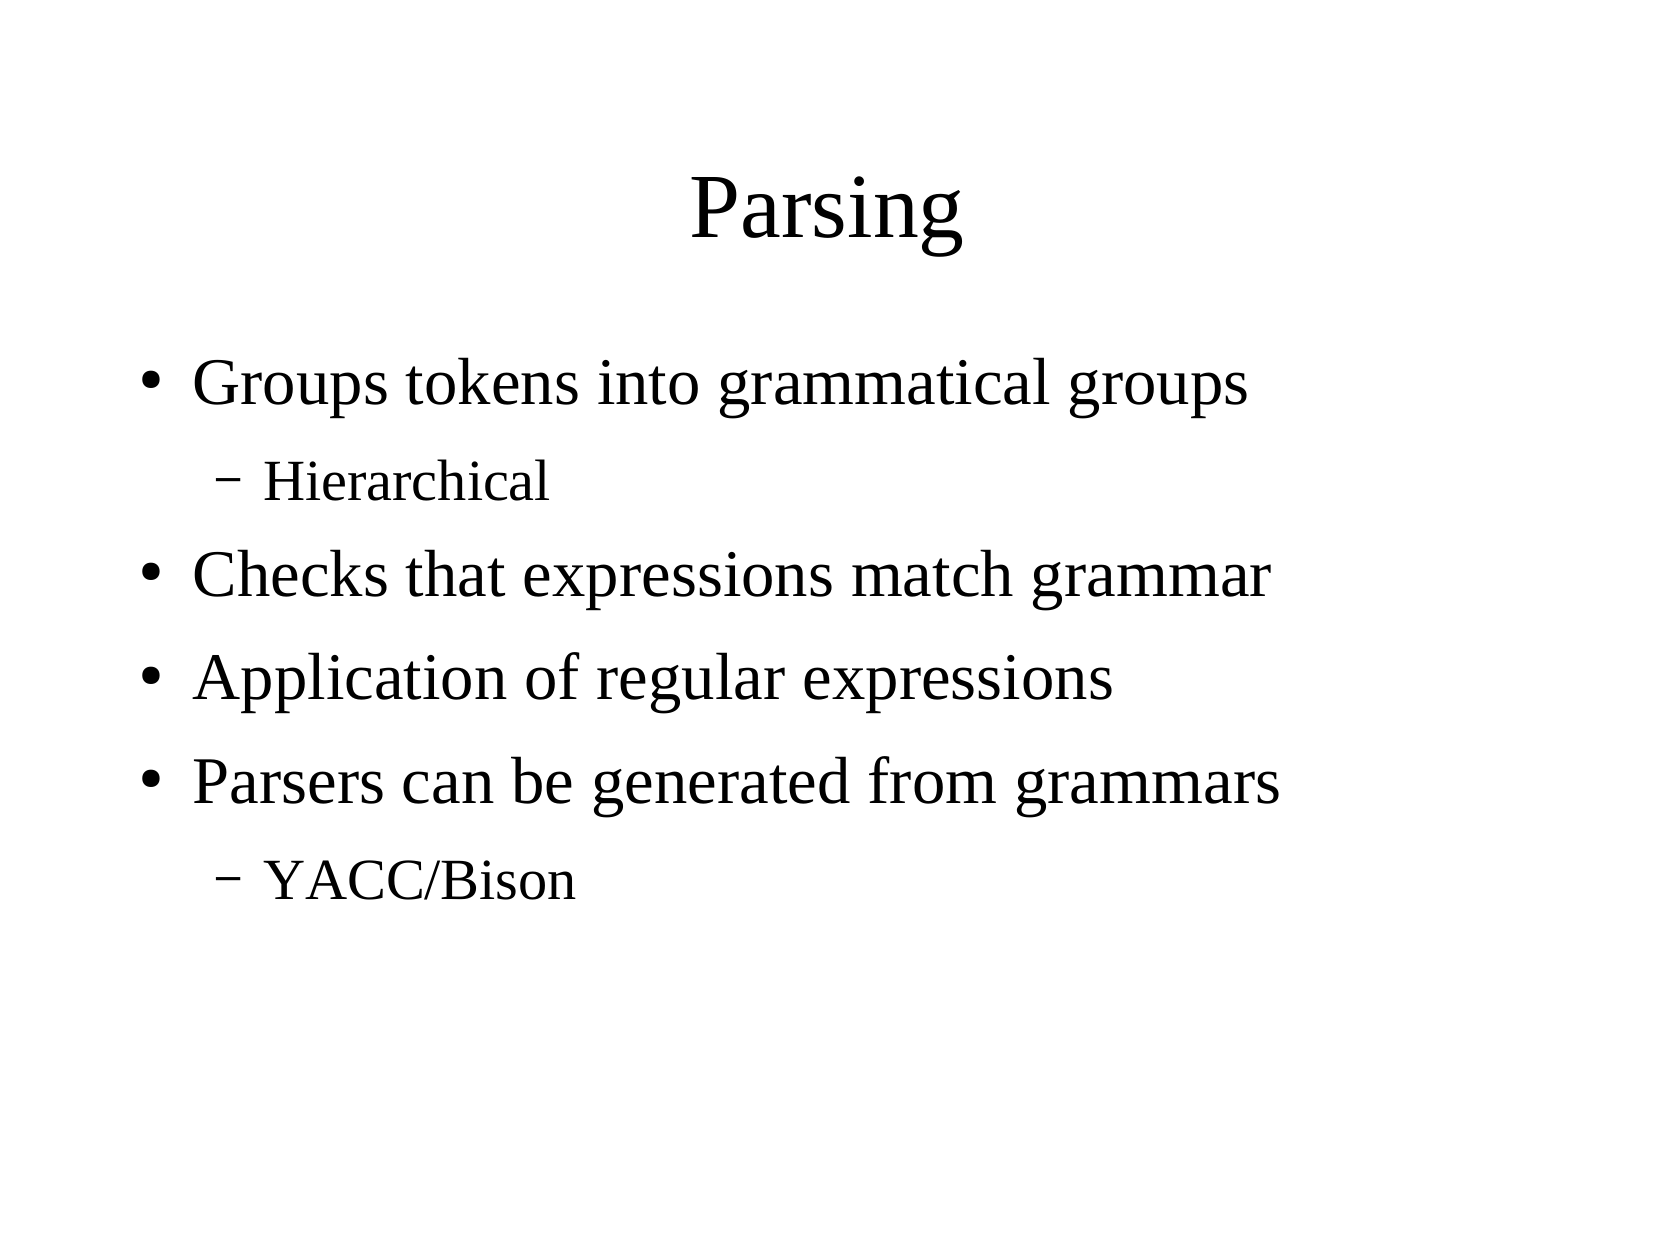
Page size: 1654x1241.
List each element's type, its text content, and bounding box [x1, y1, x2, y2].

title Parsing [121, 102, 1534, 311]
list Groups tokens into grammatical groups Hierarchical Checks that expressions match grammar Application of regular expressions Parsers can be generated from grammars YACC/Bison [121, 344, 1534, 1127]
